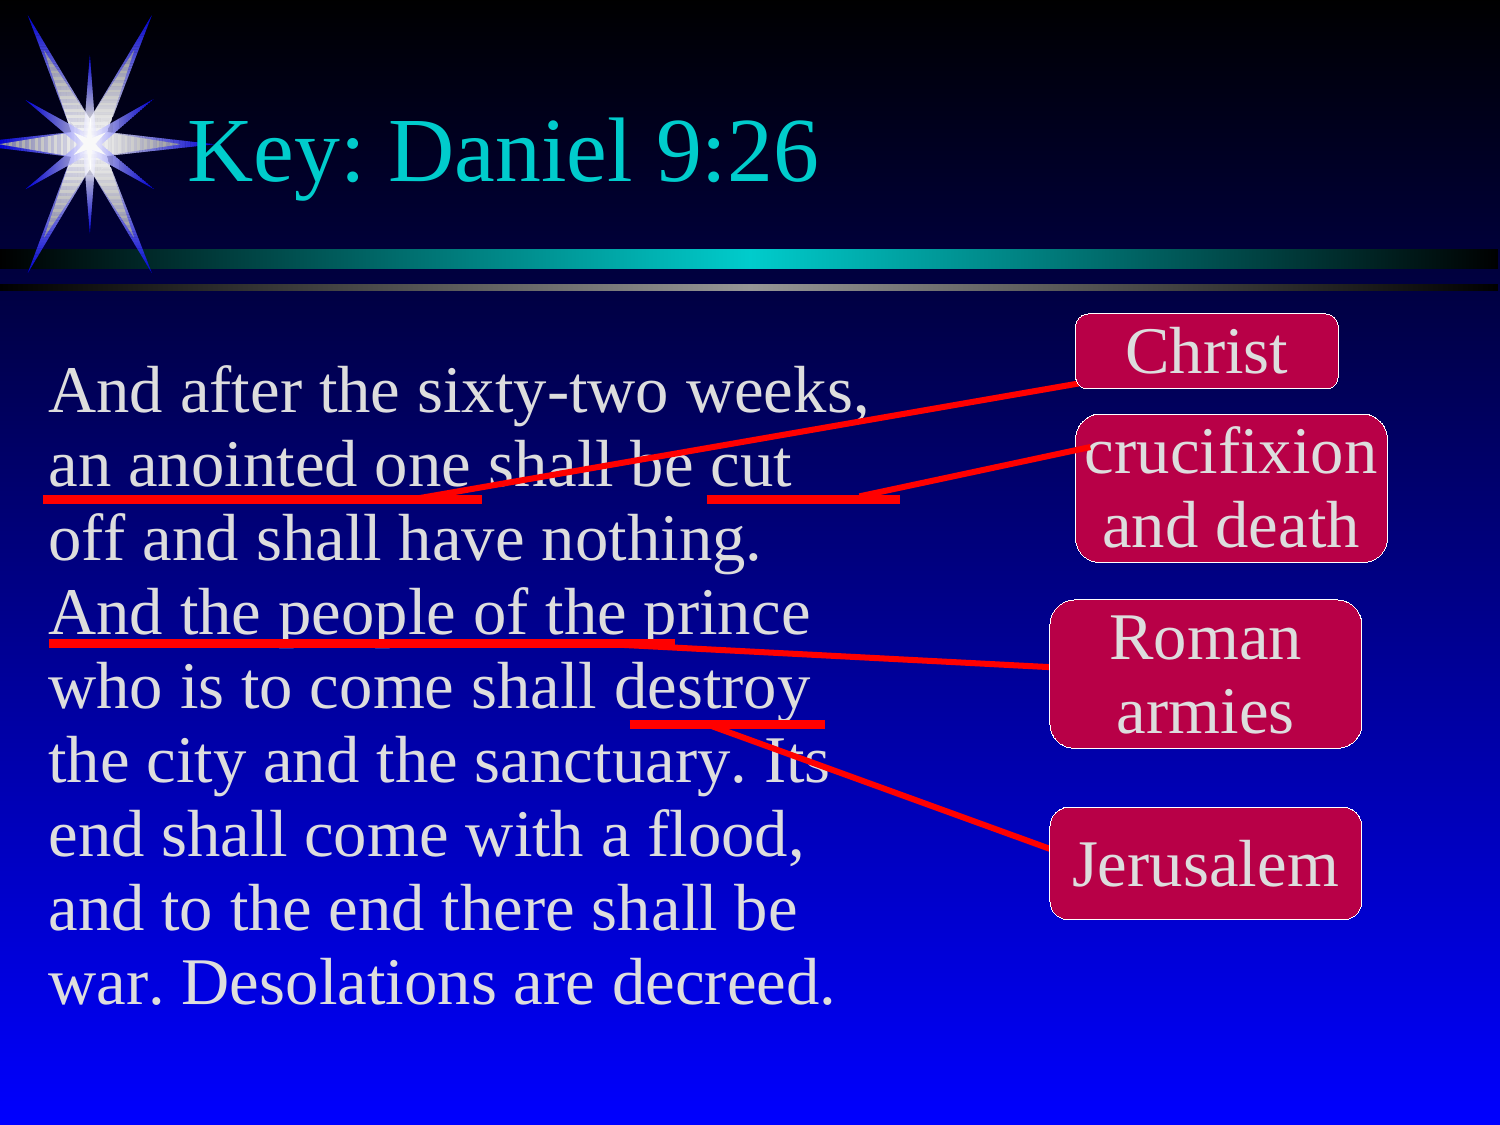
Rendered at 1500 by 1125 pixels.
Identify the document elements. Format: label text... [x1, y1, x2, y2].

text_box Roman armies [1049, 599, 1362, 749]
text_box crucifixion and death [1075, 414, 1388, 563]
text_box And after the sixty-two weeks, an anointed one shall be cut off and shall have nothing. And the people of the prince who is to come shall destroy the city and the sanctuary. Its end shall come with a flood, and to the end there shall be war. Desolations are decreed. [33, 345, 901, 1025]
title Key: Daniel 9:26 [187, 56, 1463, 244]
text_box Jerusalem [1049, 807, 1362, 920]
text_box Christ [1075, 313, 1339, 389]
